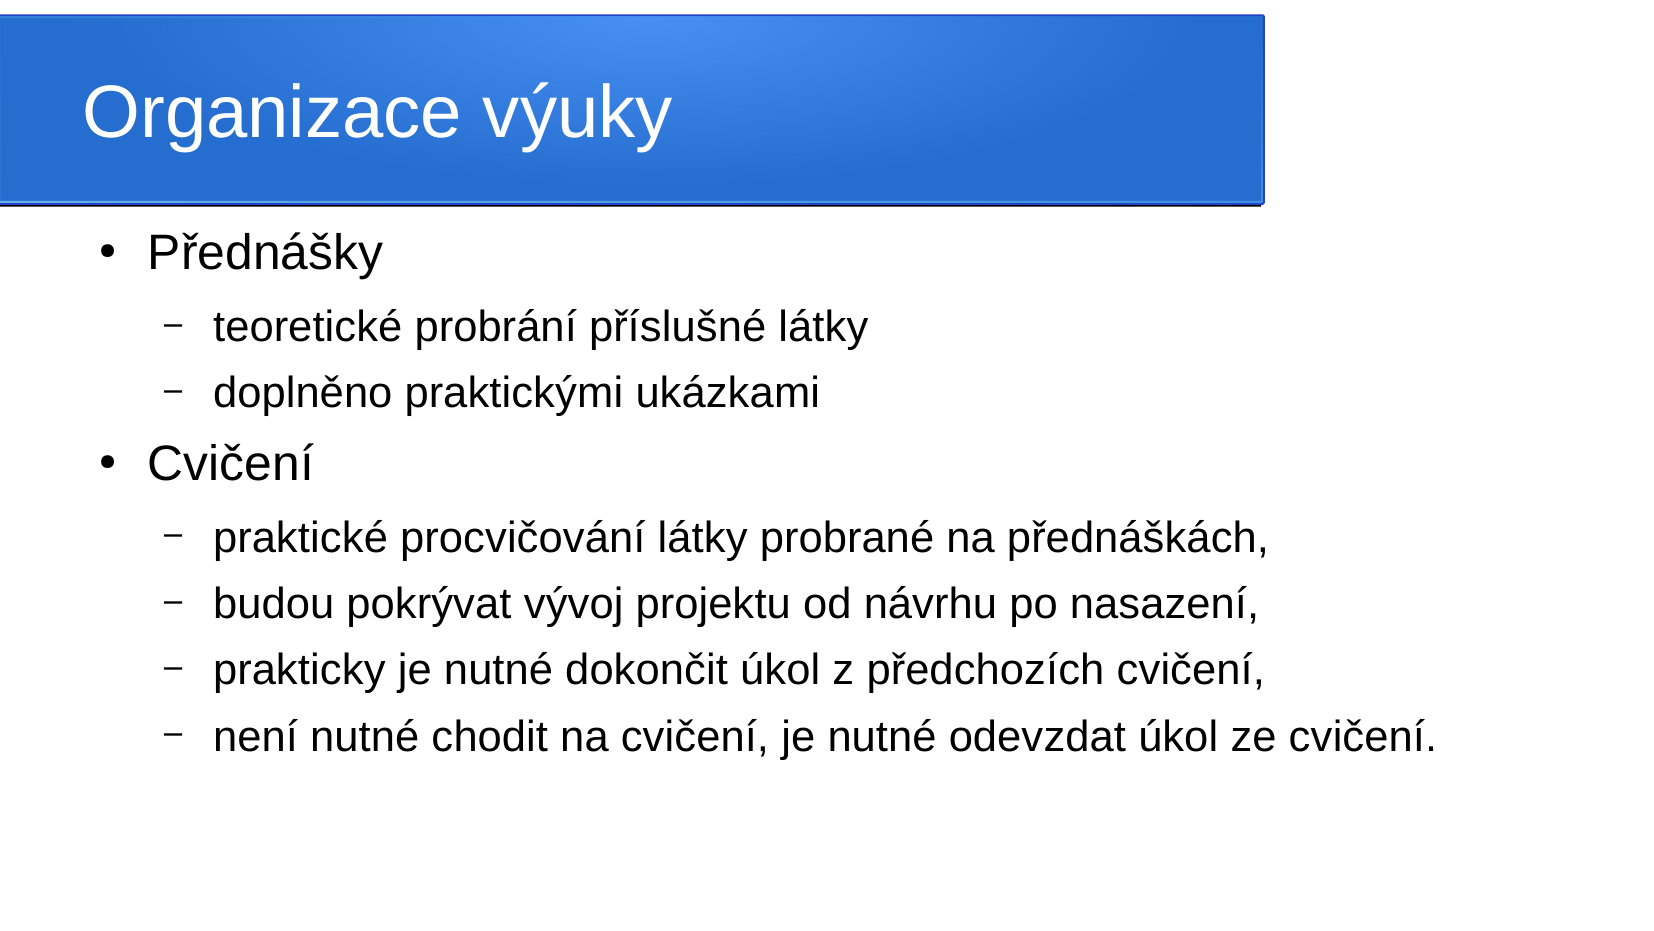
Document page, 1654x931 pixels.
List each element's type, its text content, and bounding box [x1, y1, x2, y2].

list Přednášky teoretické probrání příslušné látky doplněno praktickými ukázkami Cvičení praktické procvičování látky probrané na přednáškách, budou pokrývat vývoj projektu od návrhu po nasazení, prakticky je nutné dokončit úkol z předchozích cvičení, není nutné chodit na cvičení, je nutné odevzdat úkol ze cvičení. [82, 224, 1571, 764]
title Organizace výuky [82, 35, 1235, 189]
